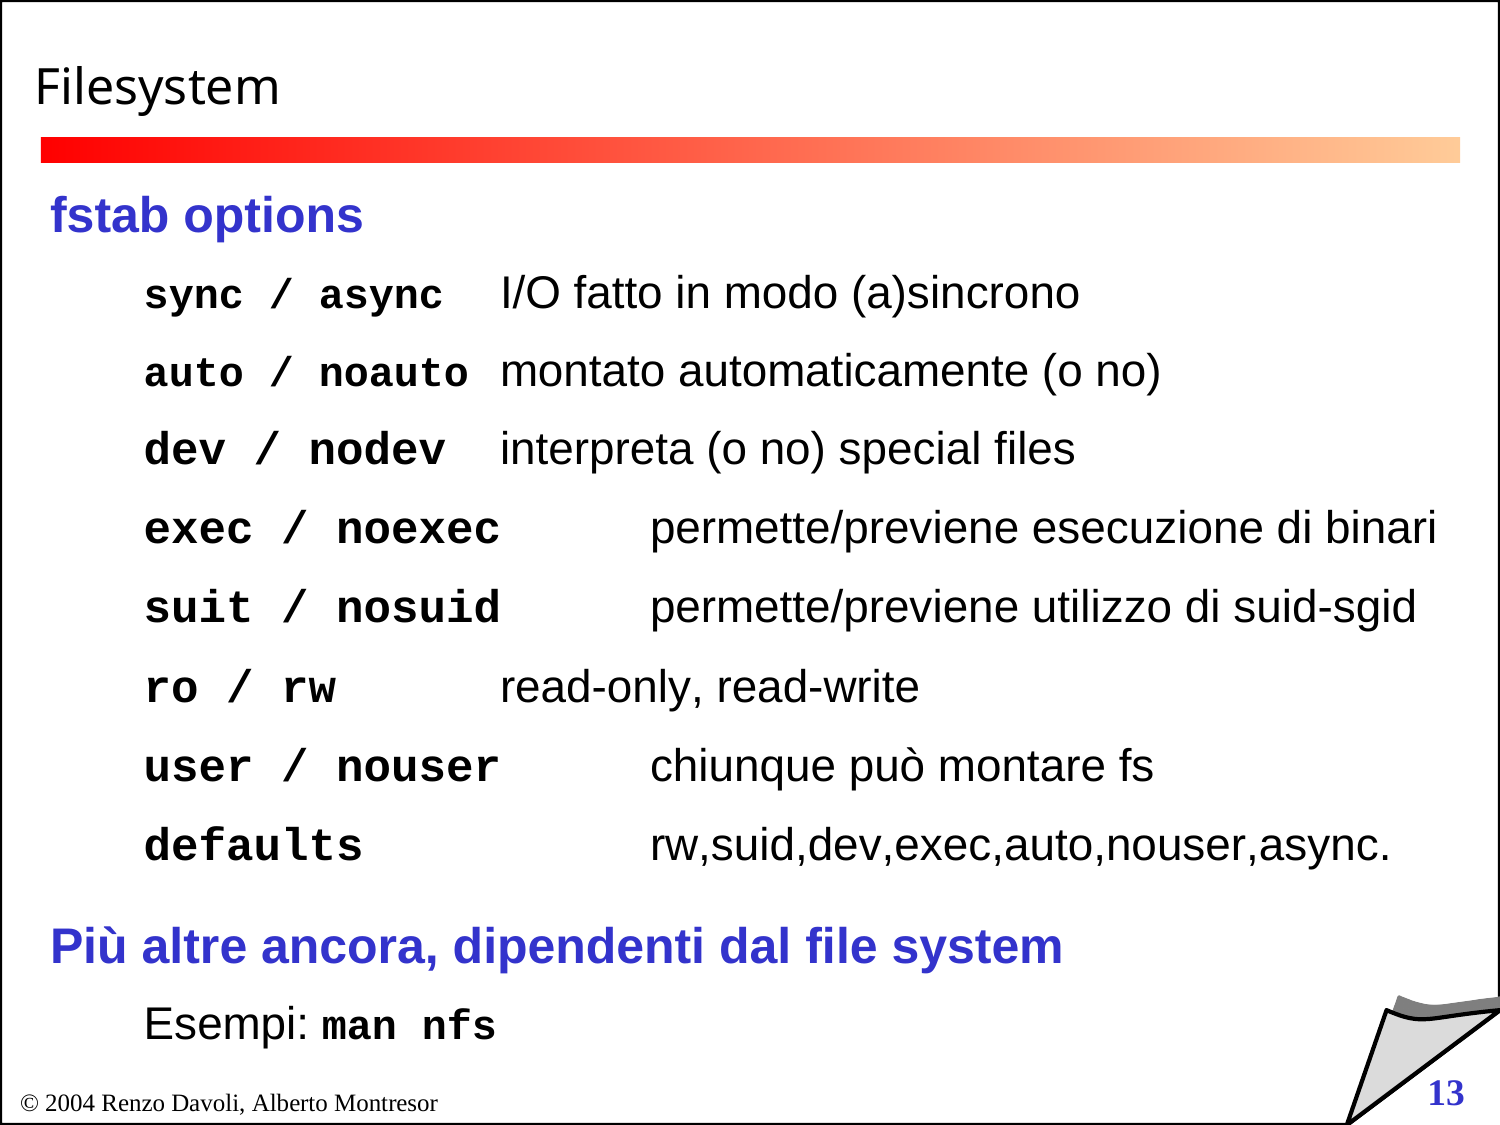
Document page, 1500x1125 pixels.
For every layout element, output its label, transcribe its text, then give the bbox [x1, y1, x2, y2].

list fstab options sync / async I/O fatto in modo (a)sincrono auto / noauto montato automaticamente (o no) dev / nodev interpreta (o no) special files exec / noexec permette/previene esecuzione di binari suit / nosuid permette/previene utilizzo di suid-sgid ro / rw read-only, read-write user / nouser chiunque può montare fs defaults rw,suid,dev,exec,auto,nouser,async. Più altre ancora, dipendenti dal file system Esempi: man nfs [50, 187, 1450, 1055]
title Filesystem [34, 44, 1466, 131]
